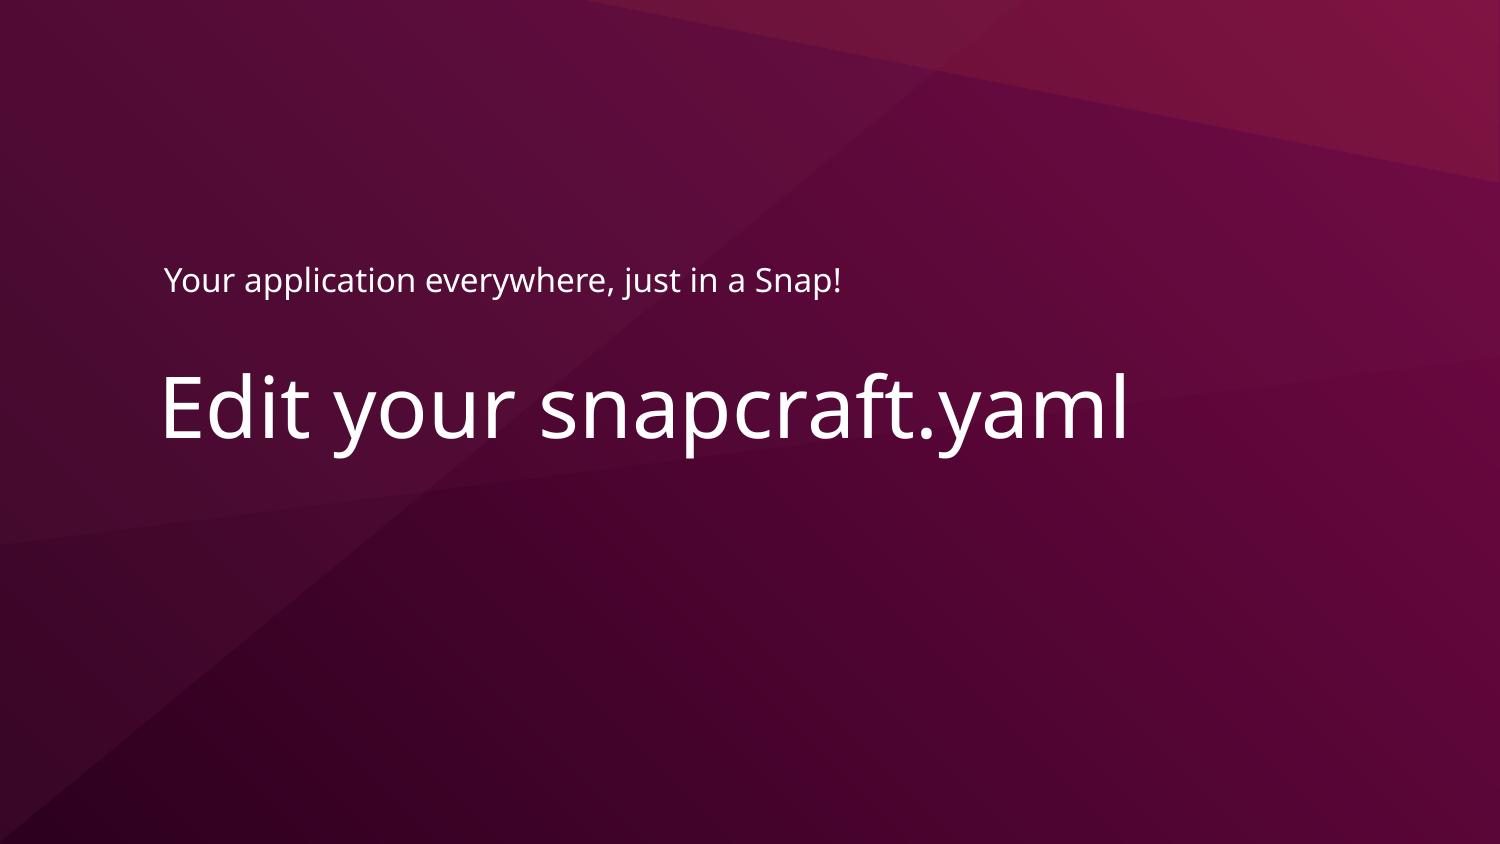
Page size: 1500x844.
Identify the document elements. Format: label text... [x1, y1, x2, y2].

subtitle Your application everywhere, just in a Snap! [163, 259, 940, 324]
title Edit your snapcraft.yaml [158, 352, 1378, 607]
